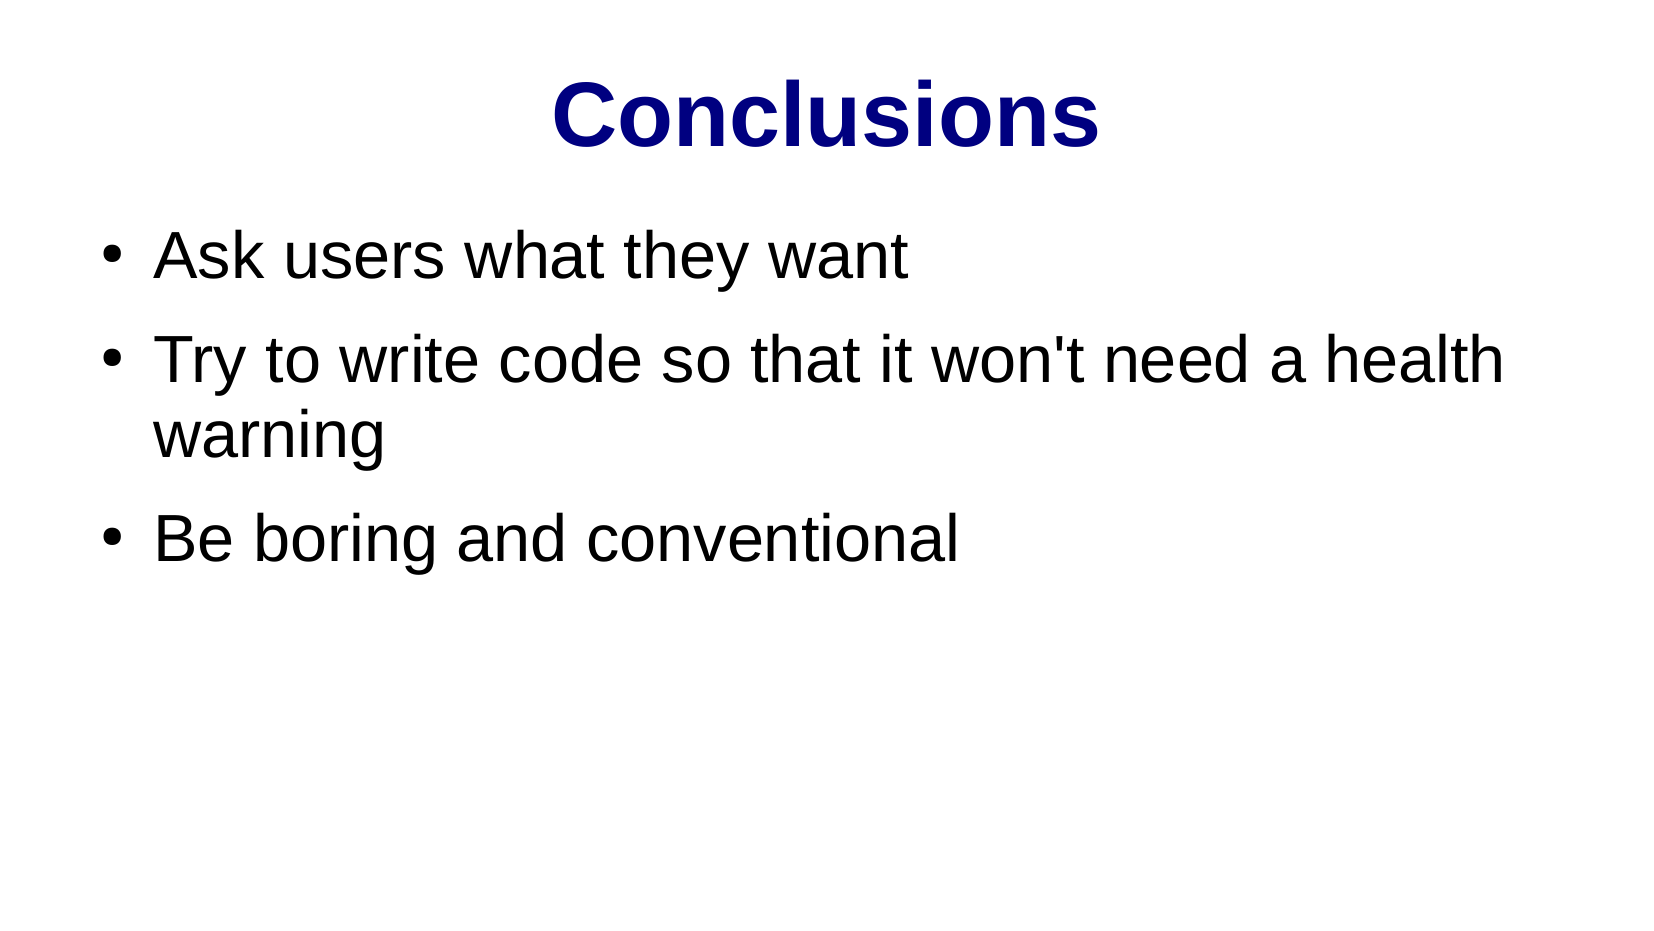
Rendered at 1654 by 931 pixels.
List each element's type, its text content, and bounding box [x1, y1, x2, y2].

title Conclusions [82, 37, 1571, 193]
list Ask users what they want Try to write code so that it won't need a health warning Be boring and conventional [82, 217, 1571, 758]
